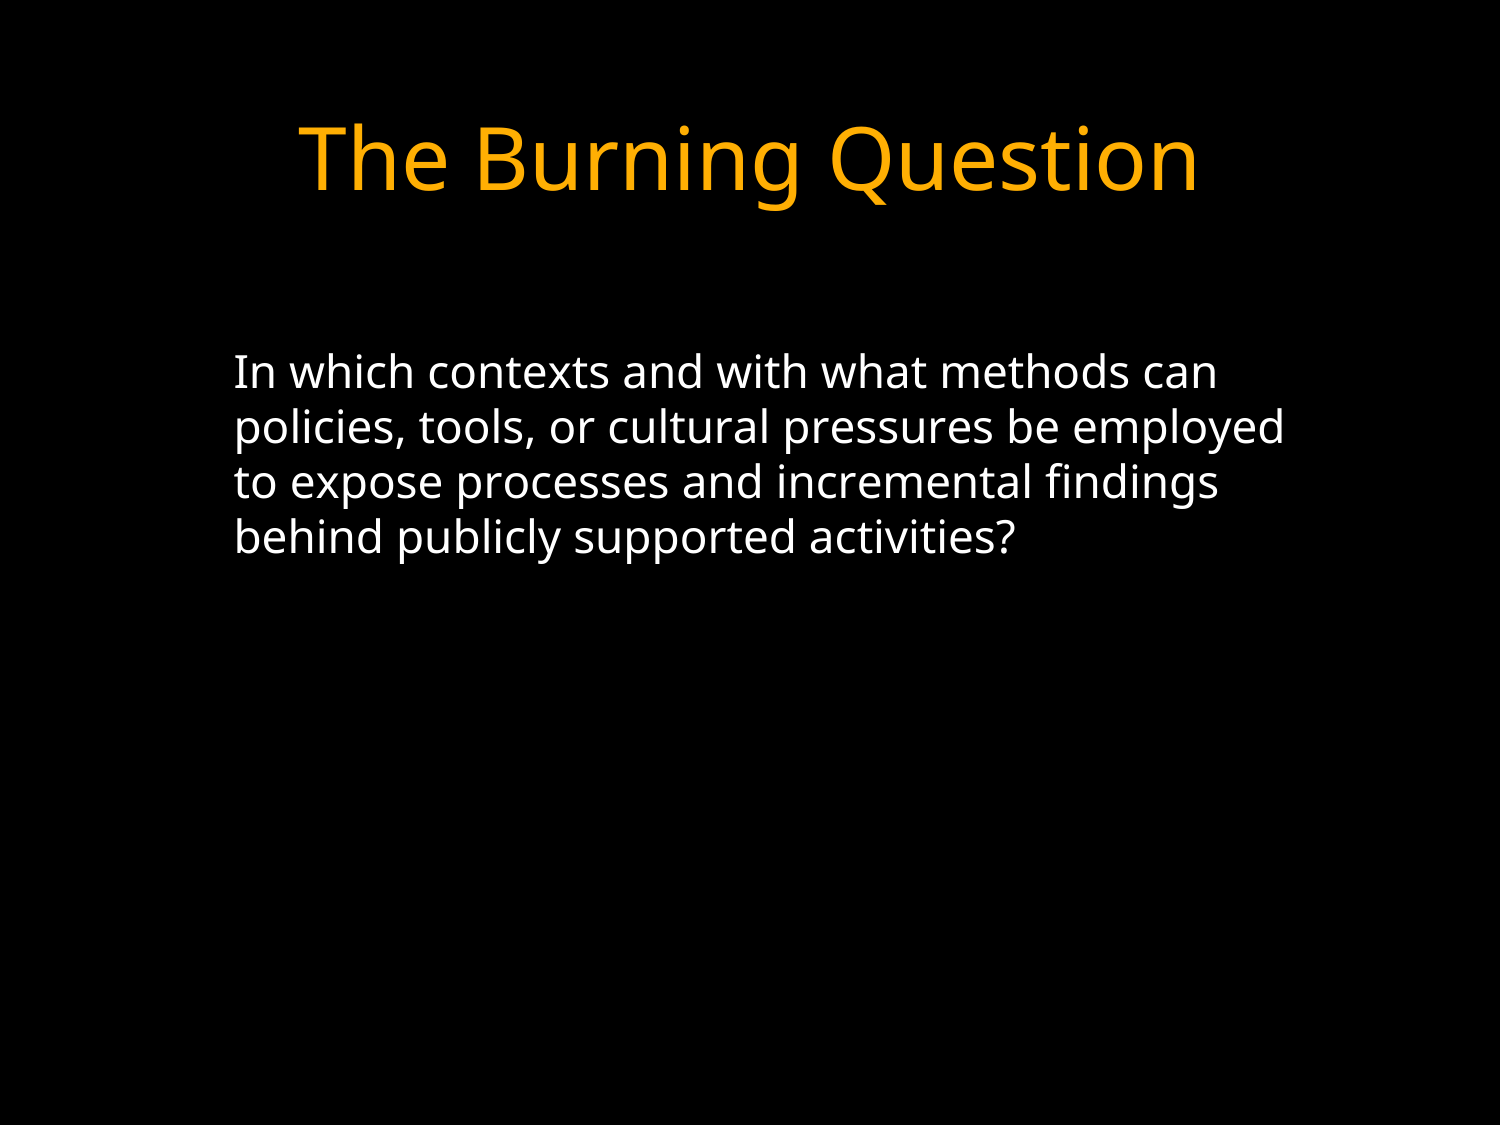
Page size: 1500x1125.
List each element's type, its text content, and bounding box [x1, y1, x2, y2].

list In which contexts and with what methods can policies, tools, or cultural pressures be employed to expose processes and incremental findings behind publicly supported activities? [162, 335, 1338, 1005]
title The Burning Question [100, 95, 1400, 226]
